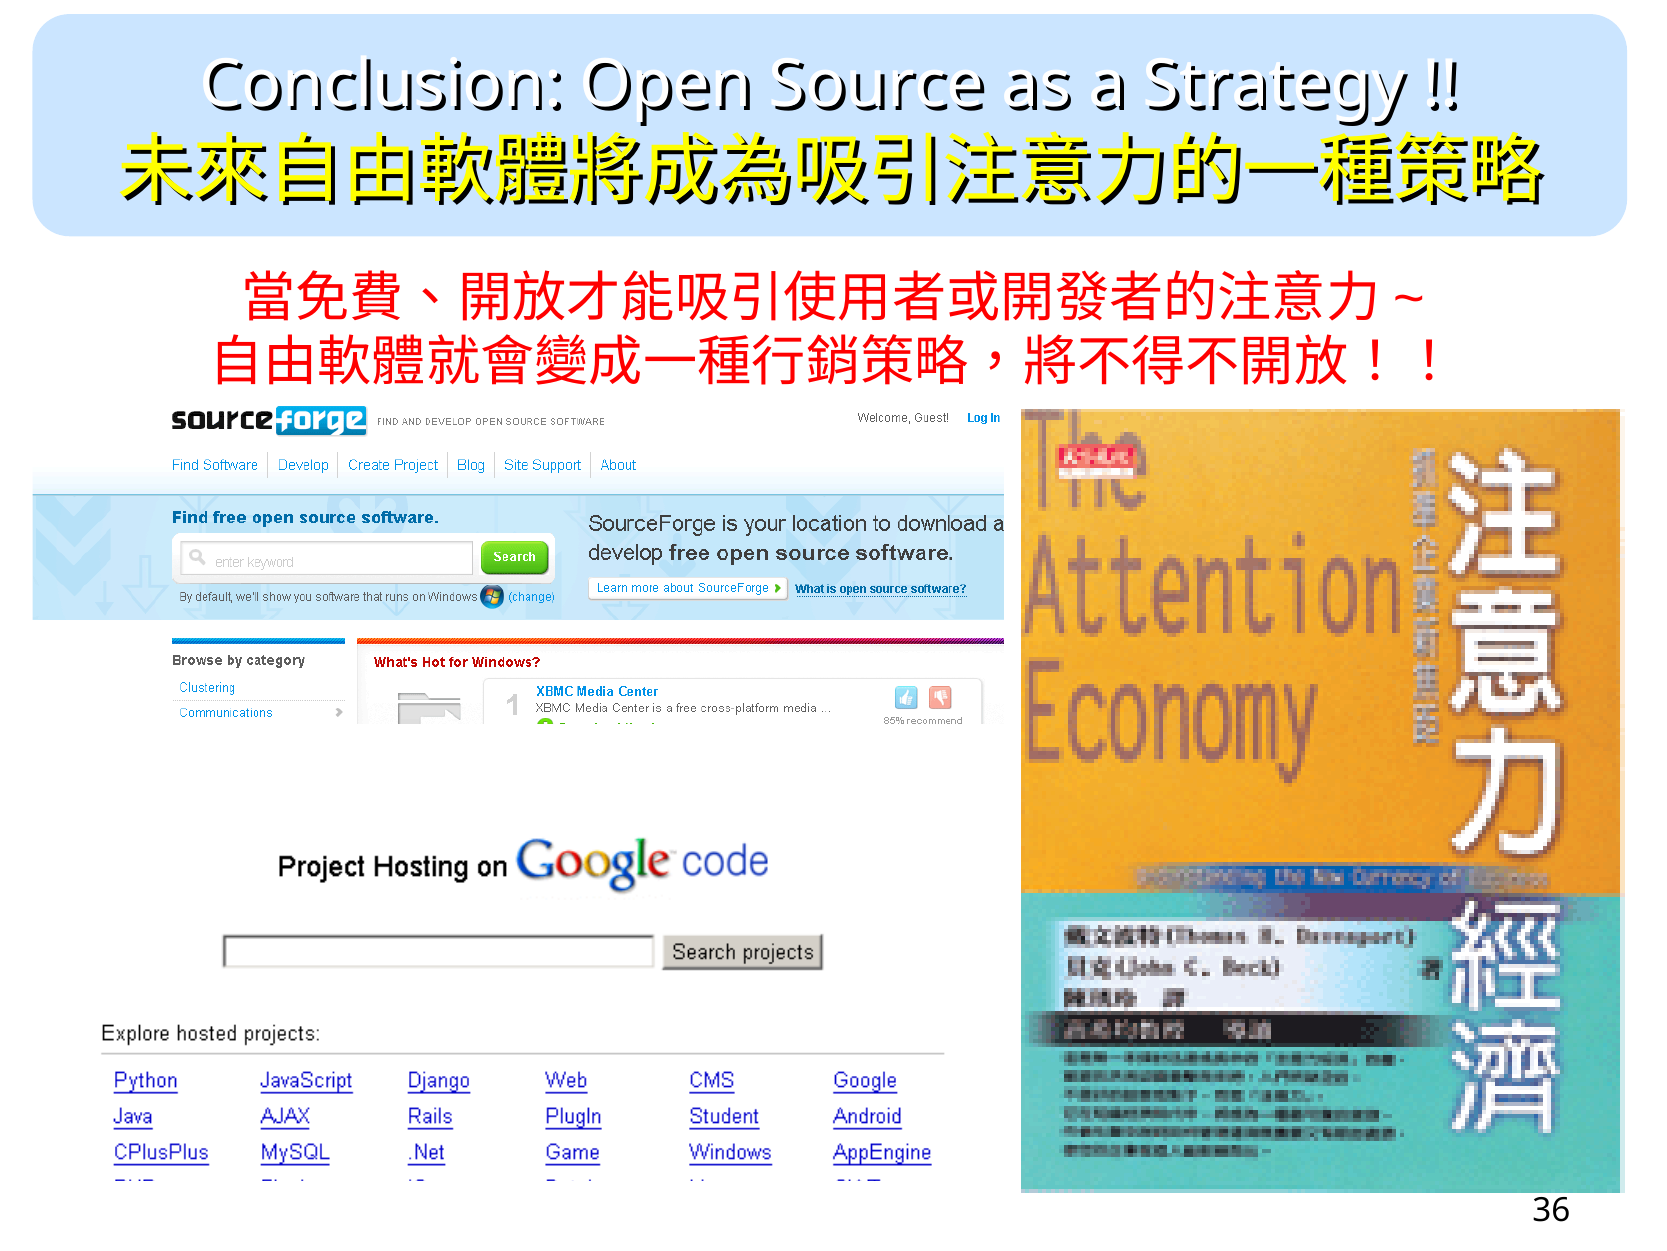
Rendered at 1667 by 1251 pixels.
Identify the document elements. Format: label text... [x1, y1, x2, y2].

text_box 當免費、開放才能吸引使用者或開發者的注意力~ 自由軟體就會變成一種行銷策略，將不得不開放！！ [0, 254, 1667, 400]
text_box Conclusion: Open Source as a Strategy !! 未來自由軟體將成為吸引注意力的一種策略 [32, 14, 1628, 237]
picture [1021, 409, 1625, 1193]
picture [29, 397, 1017, 1181]
